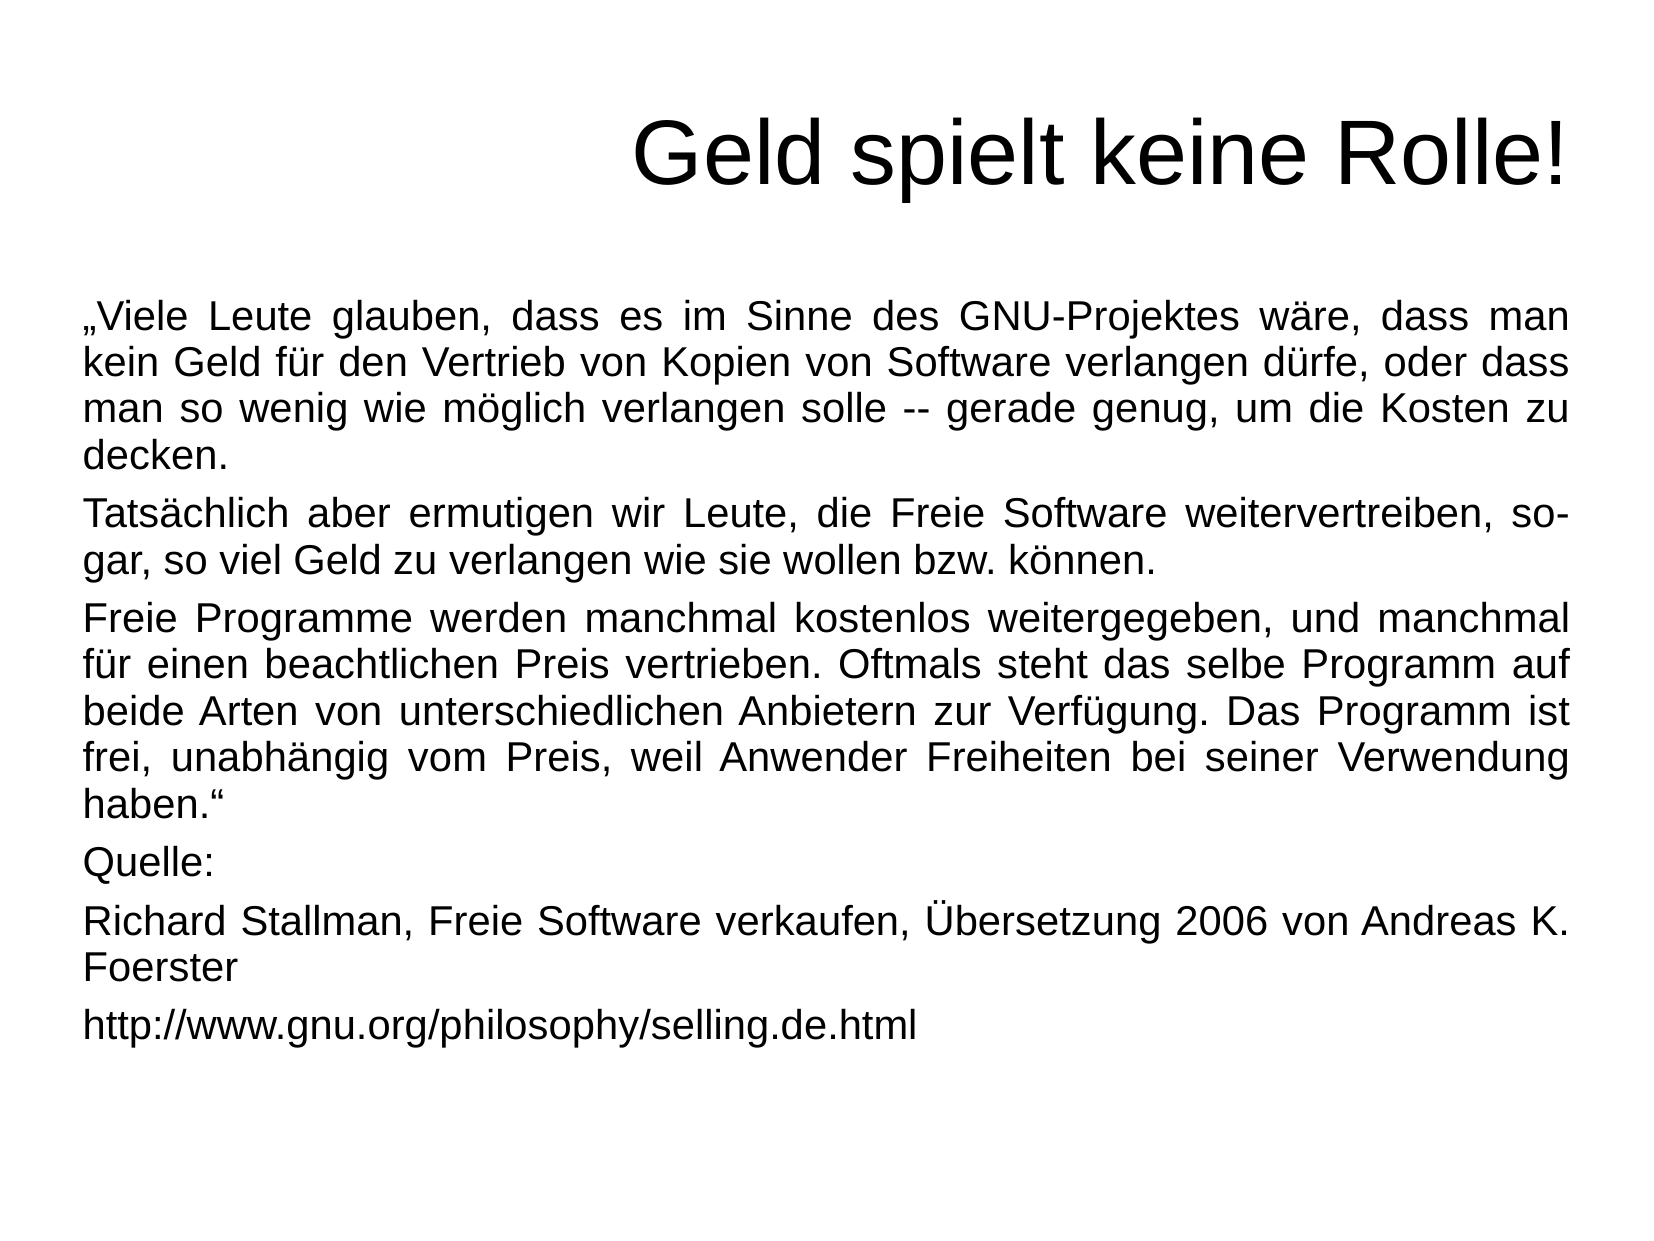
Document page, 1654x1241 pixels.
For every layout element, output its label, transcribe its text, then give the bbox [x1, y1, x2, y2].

title Geld spielt keine Rolle! [82, 56, 1571, 250]
subtitle „Viele Leute glauben, dass es im Sinne des GNU-Projektes wäre, dass man kein Geld für den Vertrieb von Kopien von Software verlangen dürfe, oder dass man so wenig wie möglich verlangen solle -- gerade genug, um die Kosten zu decken. Tatsächlich aber ermutigen wir Leute, die Freie Software weitervertreiben, so-gar, so viel Geld zu verlangen wie sie wollen bzw. können. Freie Programme werden manchmal kostenlos weitergegeben, und manchmal für einen beachtlichen Preis vertrieben. Oftmals steht das selbe Programm auf beide Arten von unterschiedlichen Anbietern zur Verfügung. Das Programm ist frei, unabhängig vom Preis, weil Anwender Freiheiten bei seiner Verwendung haben.“ Quelle: Richard Stallman, Freie Software verkaufen, Übersetzung 2006 von Andreas K. Foerster http://www.gnu.org/philosophy/selling.de.html [82, 292, 1571, 1107]
